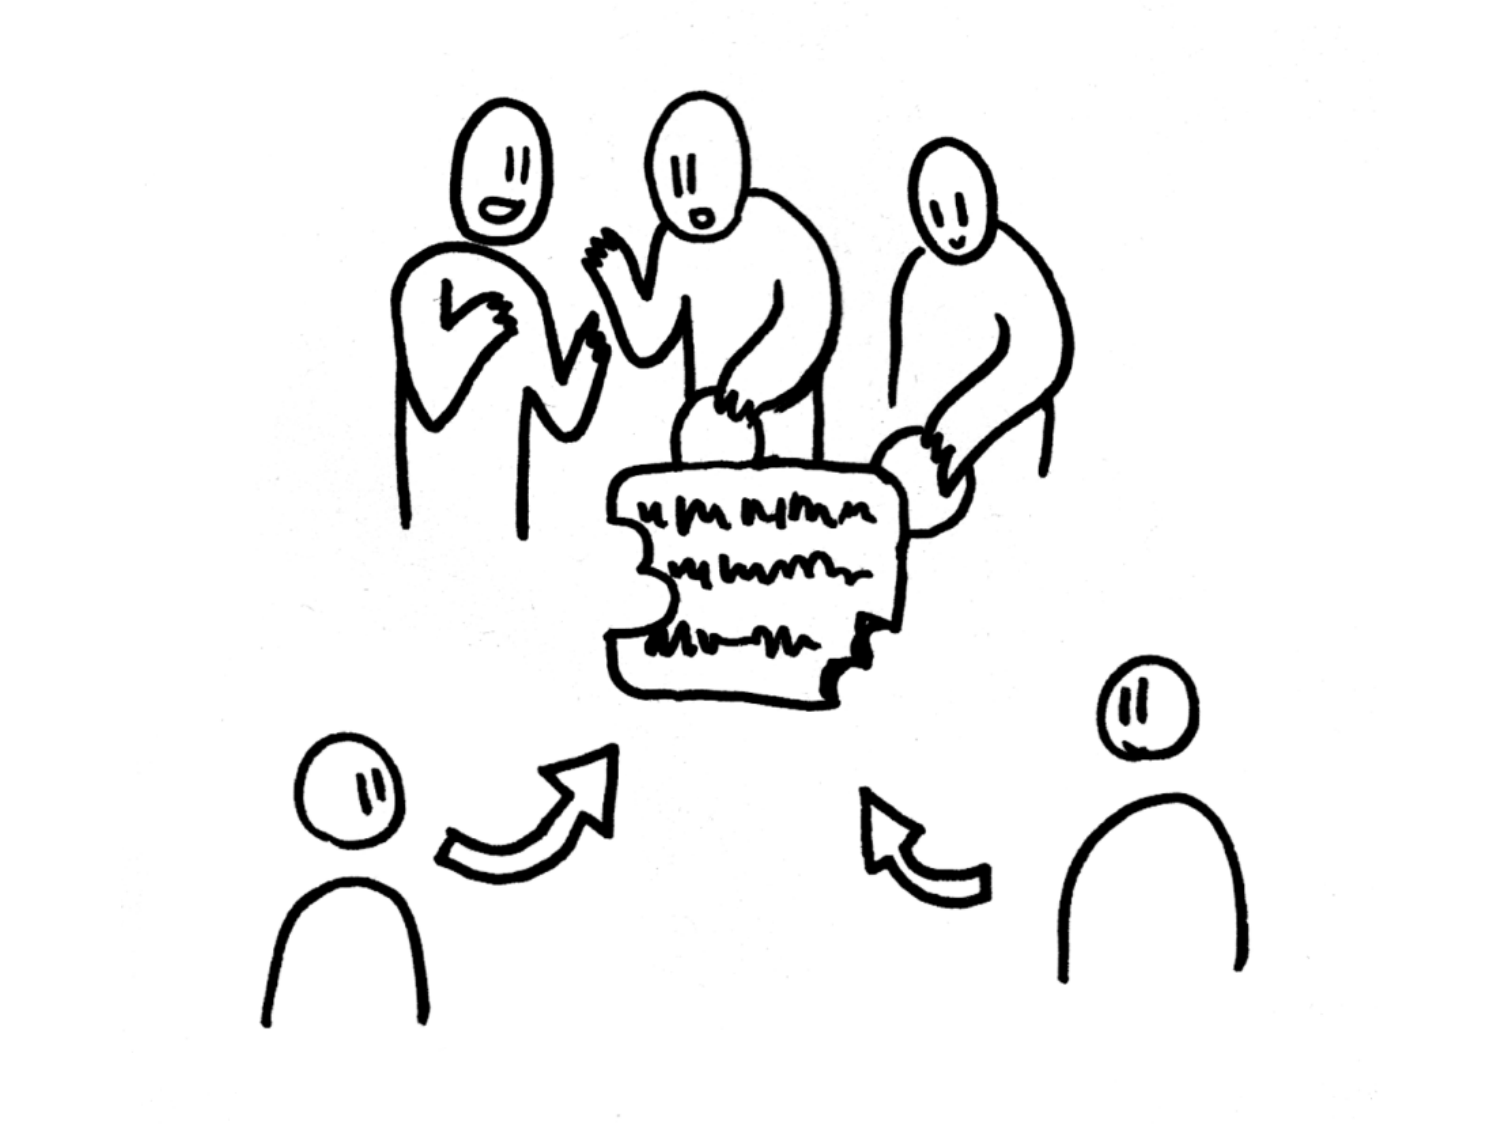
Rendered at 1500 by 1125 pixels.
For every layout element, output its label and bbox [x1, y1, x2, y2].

picture [121, 0, 1379, 1125]
